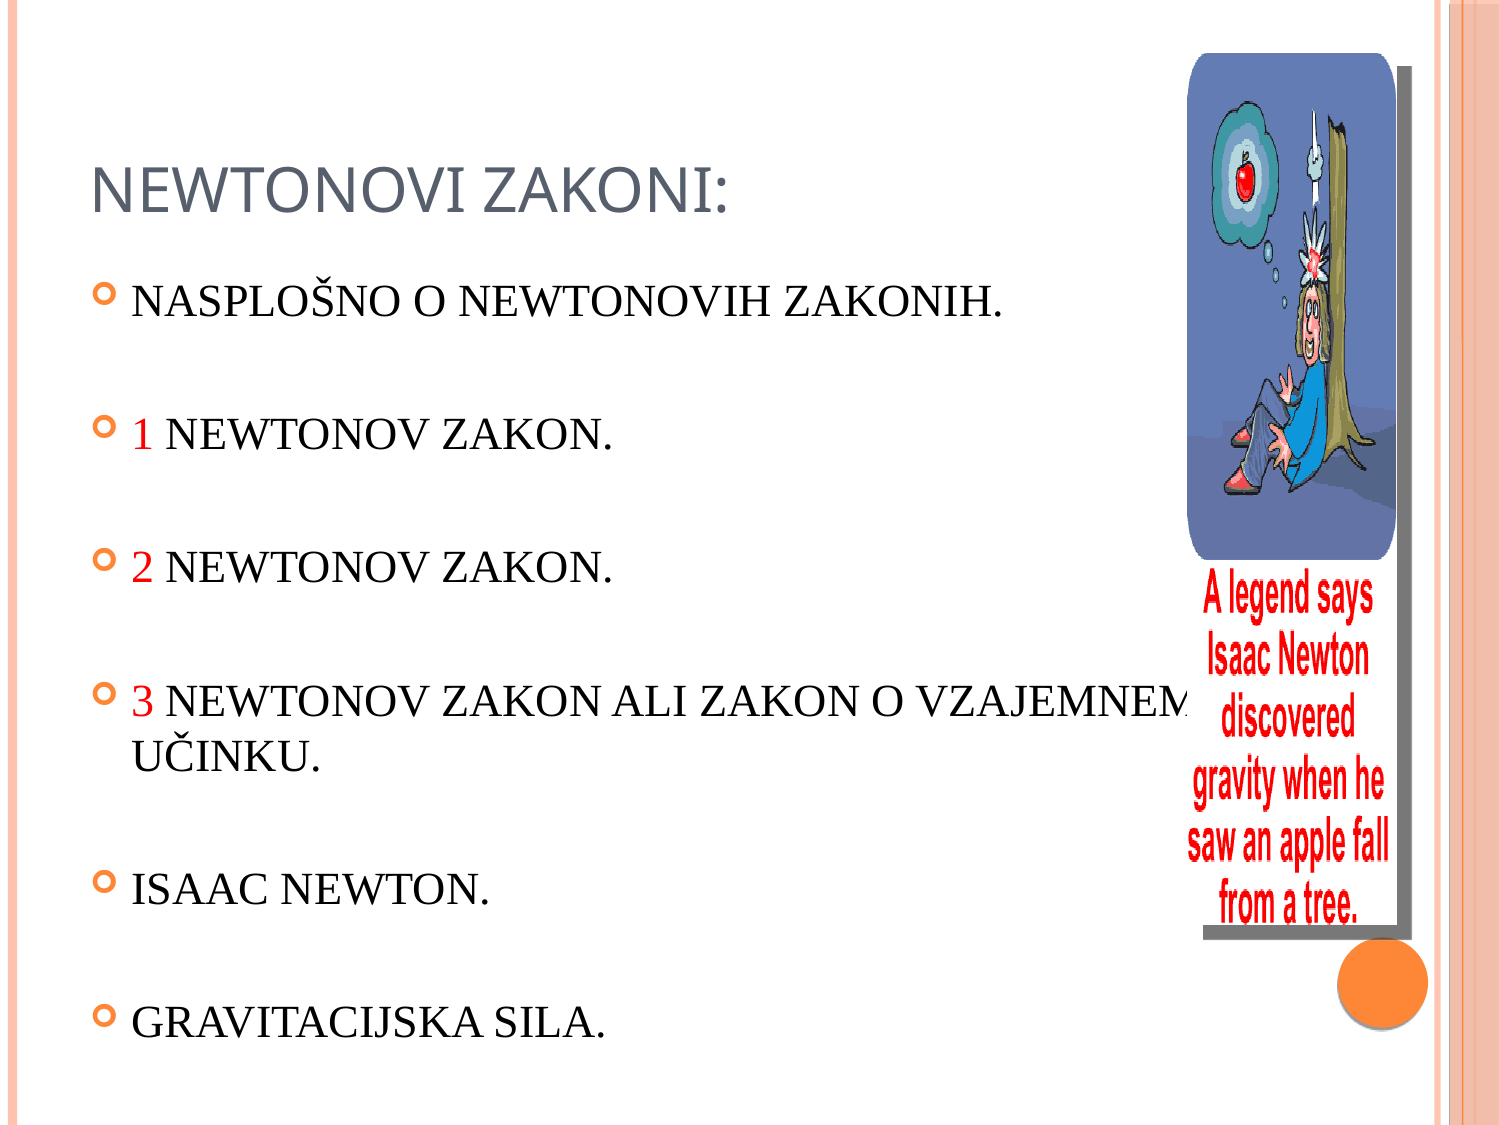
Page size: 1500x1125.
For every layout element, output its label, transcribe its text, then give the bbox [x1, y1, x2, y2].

list NASPLOŠNO O NEWTONOVIH ZAKONIH. 1 NEWTONOV ZAKON. 2 NEWTONOV ZAKON. 3 NEWTONOV ZAKON ALI ZAKON O VZAJEMNEM UČINKU. ISAAC NEWTON. GRAVITACIJSKA SILA. [75, 262, 1300, 1062]
title NEWTONOVI ZAKONI: [75, 45, 1300, 233]
picture [1187, 49, 1397, 925]
